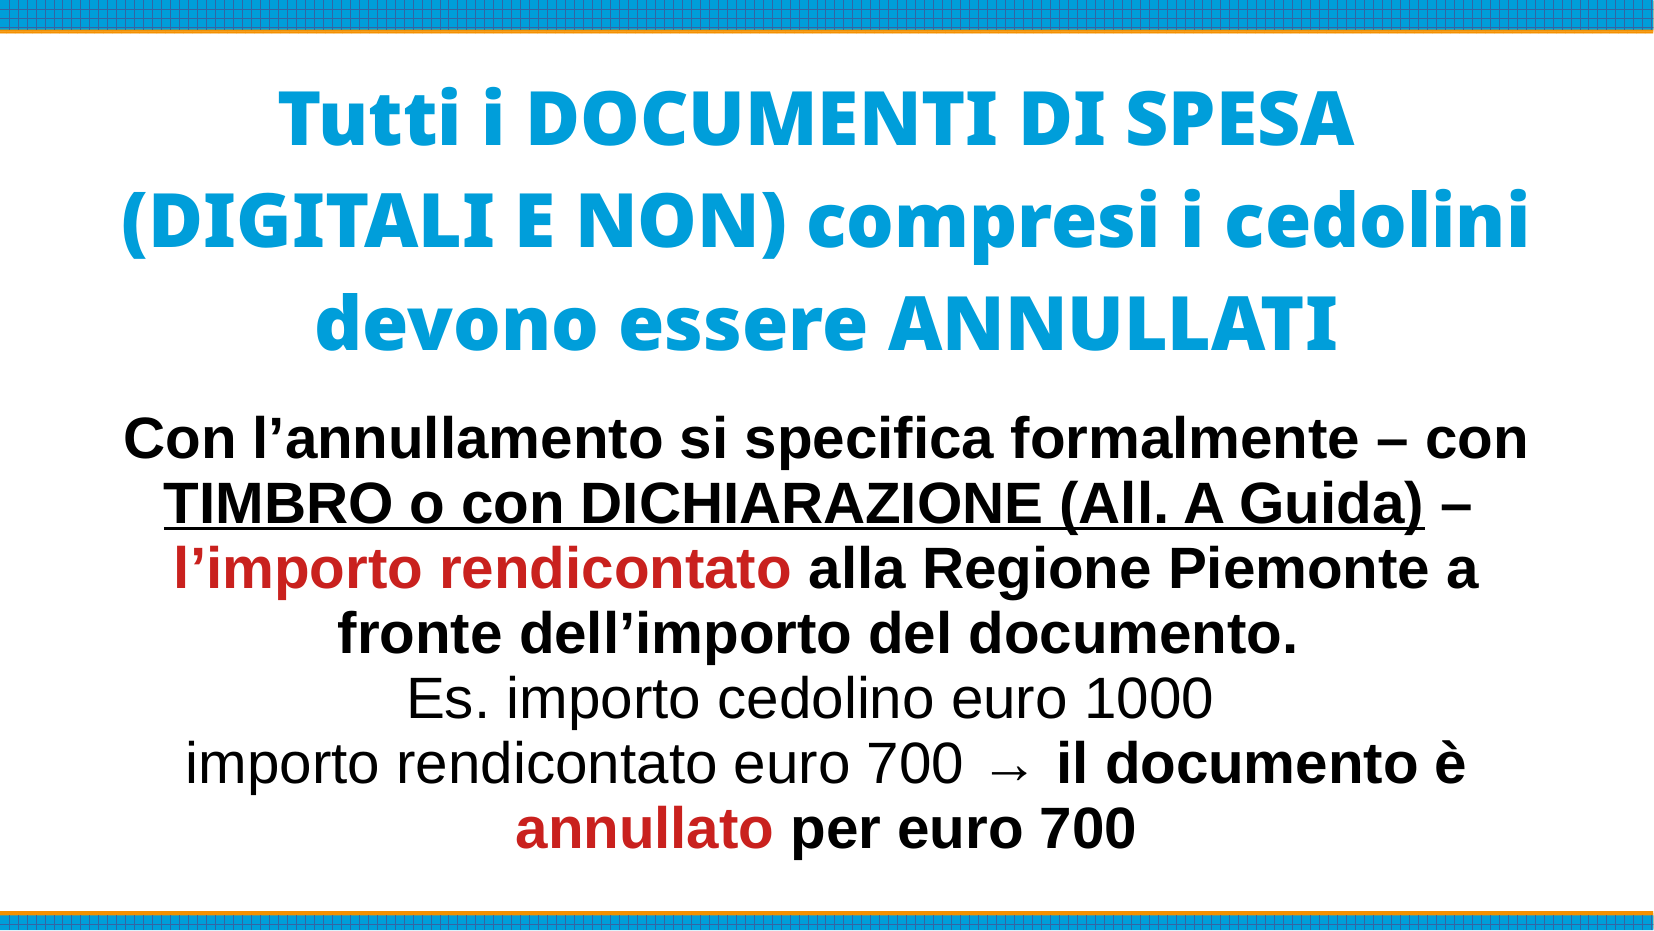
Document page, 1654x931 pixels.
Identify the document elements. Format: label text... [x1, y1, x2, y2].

subtitle Tutti i DOCUMENTI DI SPESA (DIGITALI E NON) compresi i cedolini devono essere ANNULLATI Con l’annullamento si specifica formalmente – con TIMBRO o con DICHIARAZIONE (All. A Guida) – l’importo rendicontato alla Regione Piemonte a fronte dell’importo del documento. Es. importo cedolino euro 1000 importo rendicontato euro 700 → il documento è annullato per euro 700 [88, 59, 1565, 868]
